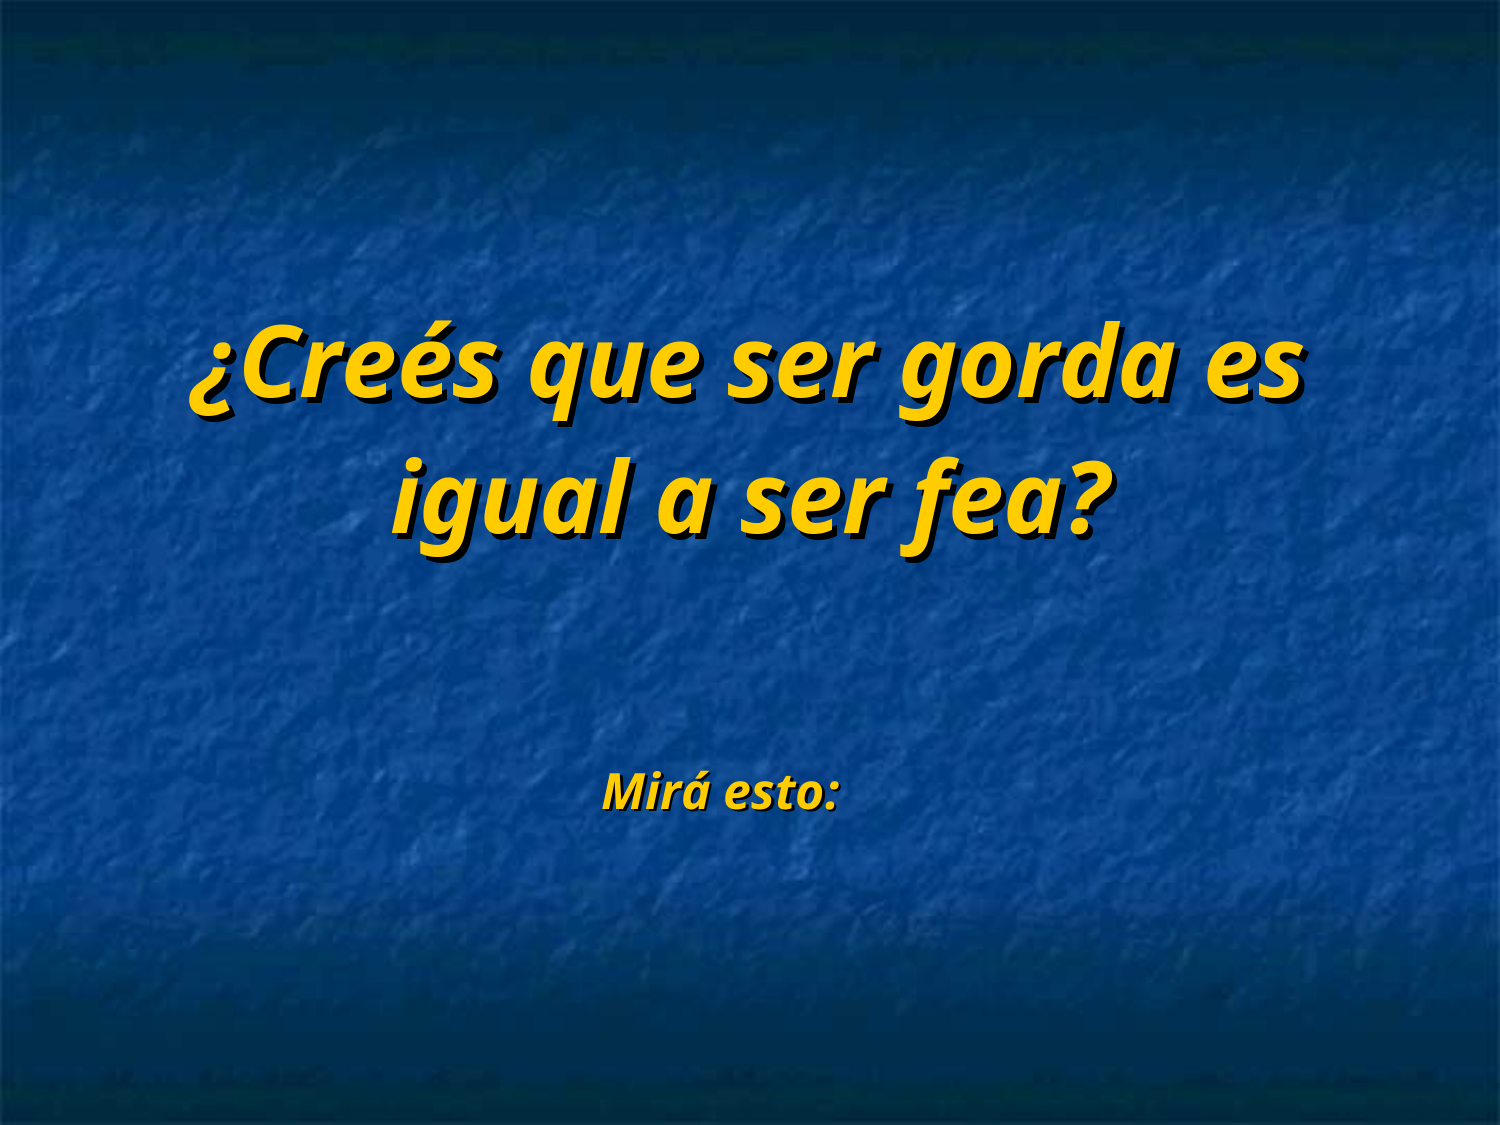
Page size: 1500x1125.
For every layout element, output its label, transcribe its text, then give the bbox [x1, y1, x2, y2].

title ¿Creés que ser gorda es igual a ser fea? [75, 299, 1426, 555]
text_box Mirá esto: [265, 751, 1176, 827]
picture [0, 0, 1500, 1125]
